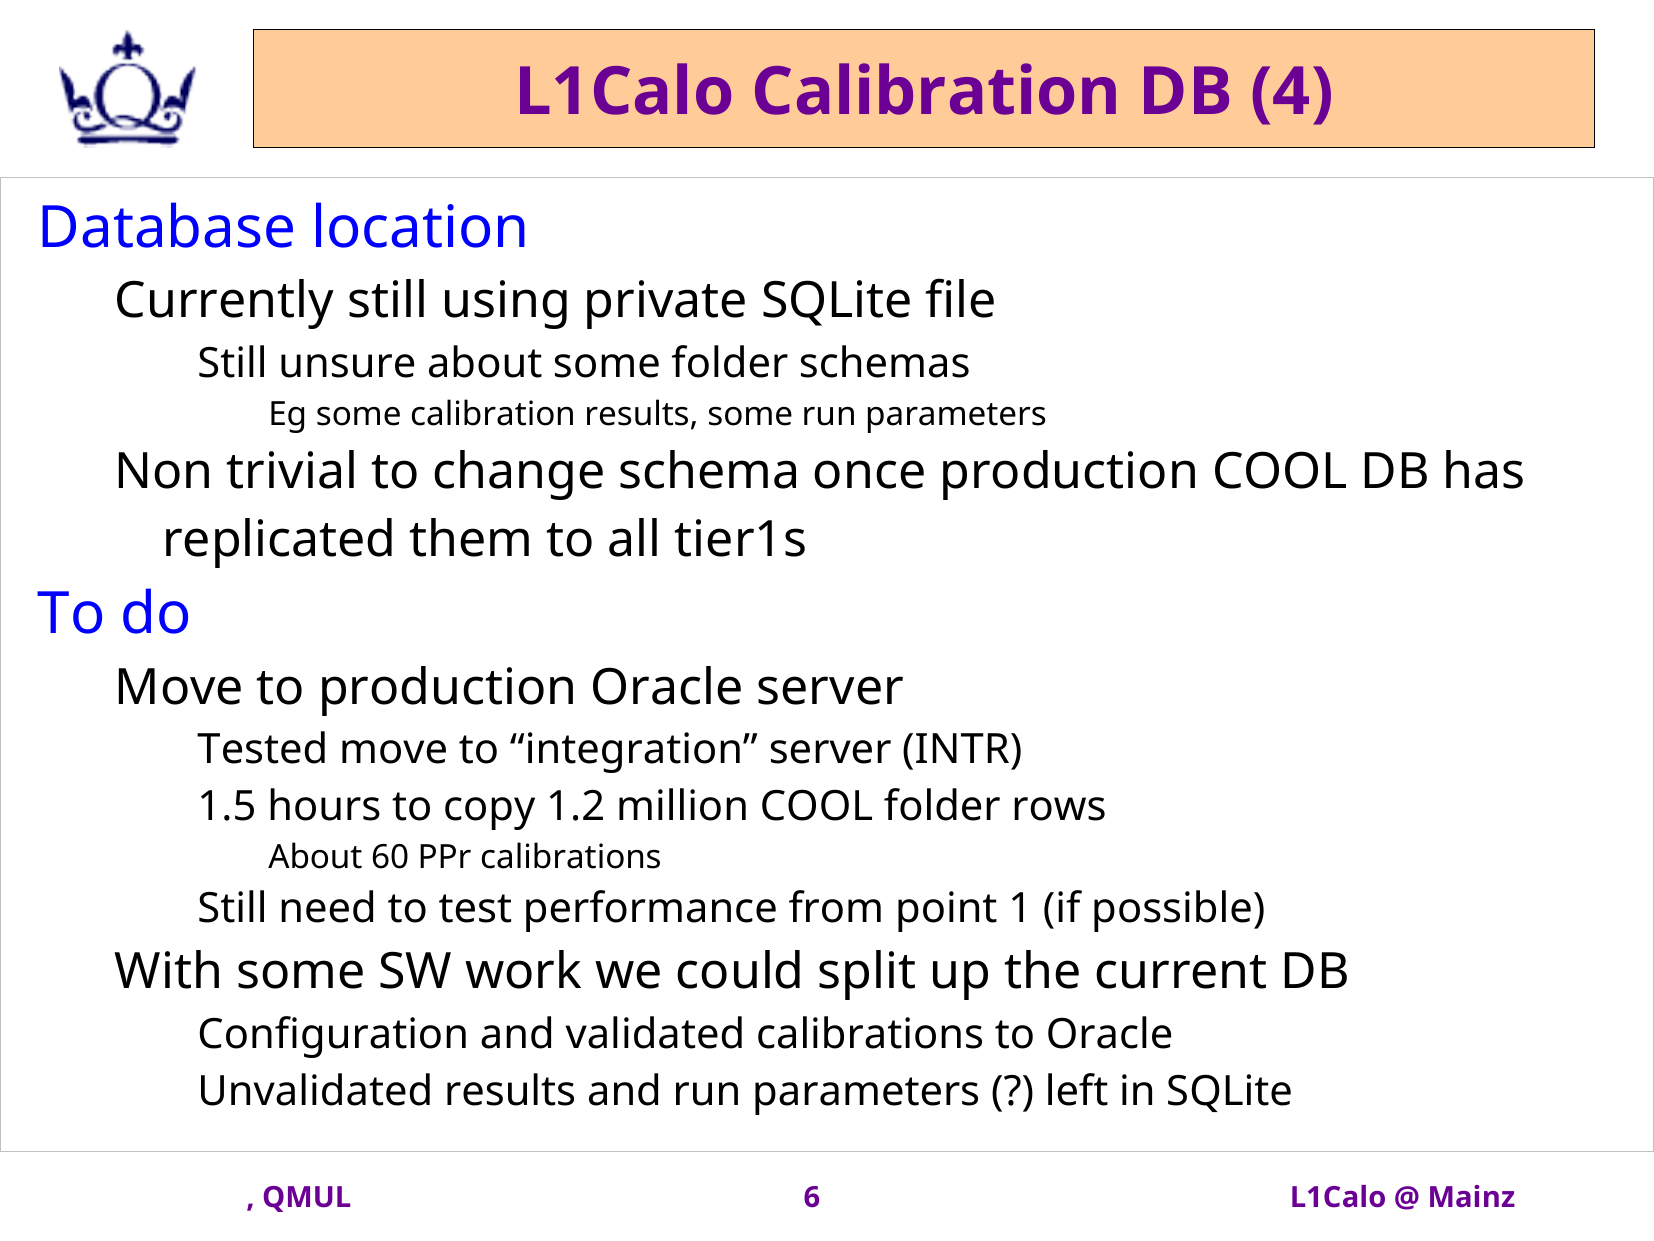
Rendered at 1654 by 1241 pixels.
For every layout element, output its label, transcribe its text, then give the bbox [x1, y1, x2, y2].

title L1Calo Calibration DB (4) [253, 29, 1595, 148]
list Database location Currently still using private SQLite file Still unsure about some folder schemas Eg some calibration results, some run parameters Non trivial to change schema once production COOL DB has replicated them to all tier1s To do Move to production Oracle server Tested move to “integration” server (INTR) 1.5 hours to copy 1.2 million COOL folder rows About 60 PPr calibrations Still need to test performance from point 1 (if possible) With some SW work we could split up the current DB Configuration and validated calibrations to Oracle Unvalidated results and run parameters (?) left in SQLite [20, 185, 1632, 1152]
picture [59, 29, 200, 148]
